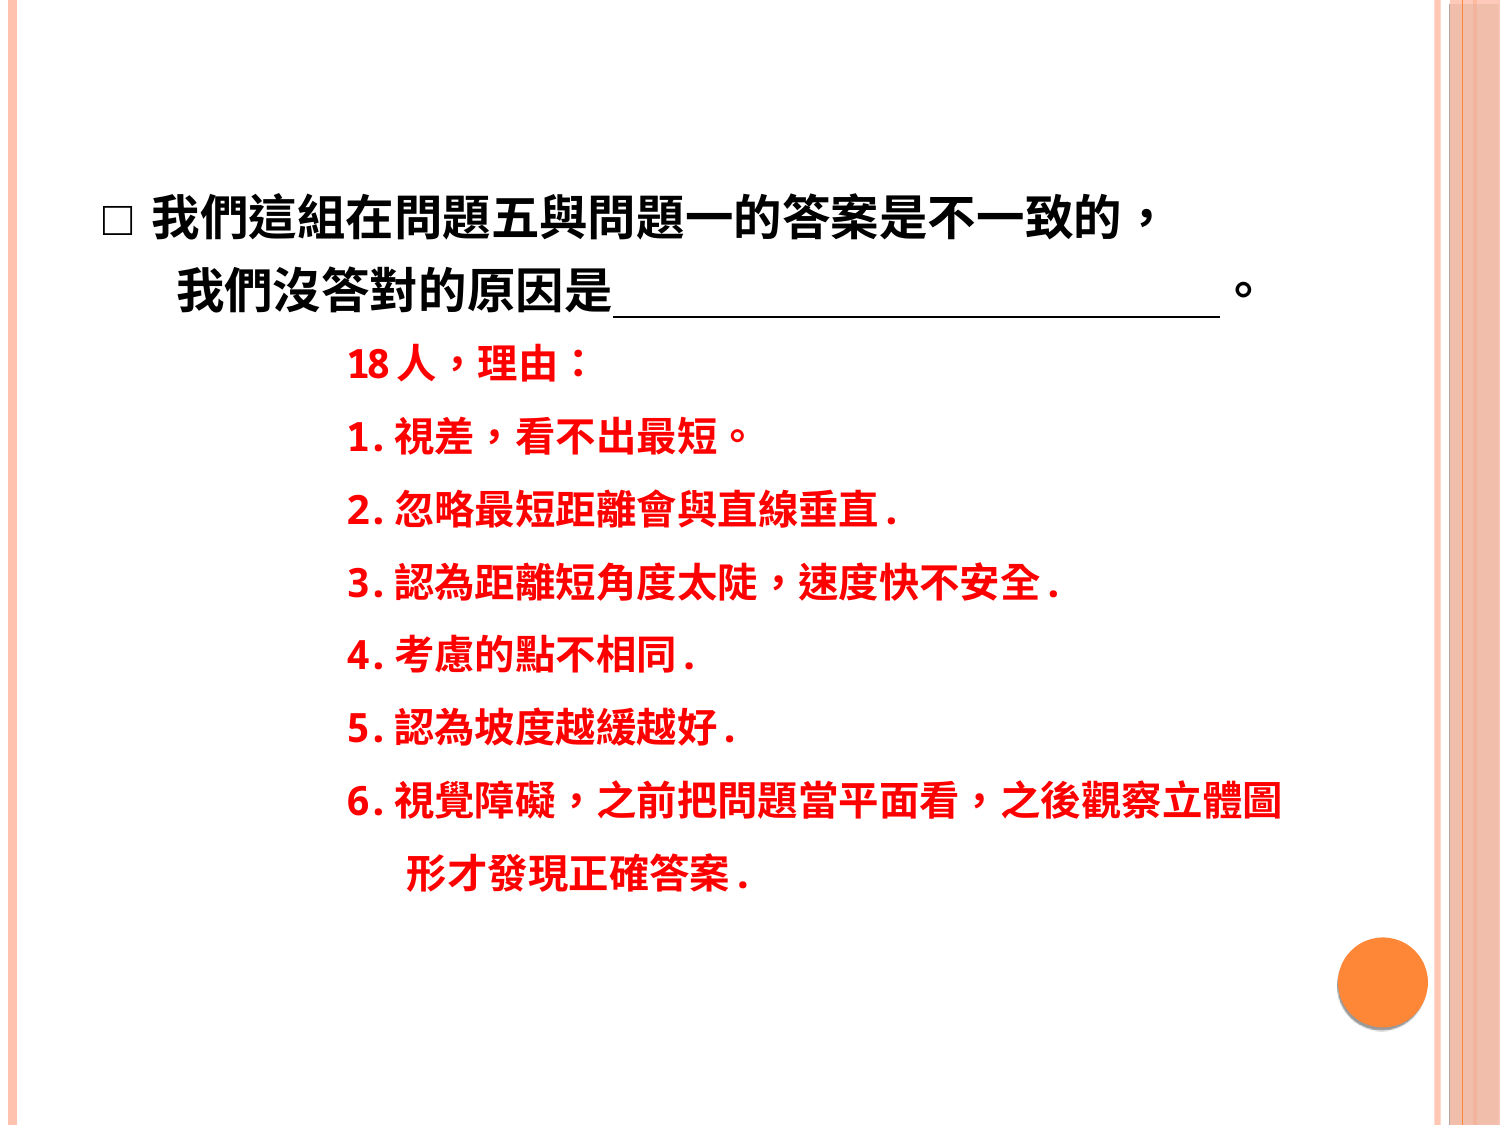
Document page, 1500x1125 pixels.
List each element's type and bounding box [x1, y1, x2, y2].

chart [103, 184, 1310, 949]
